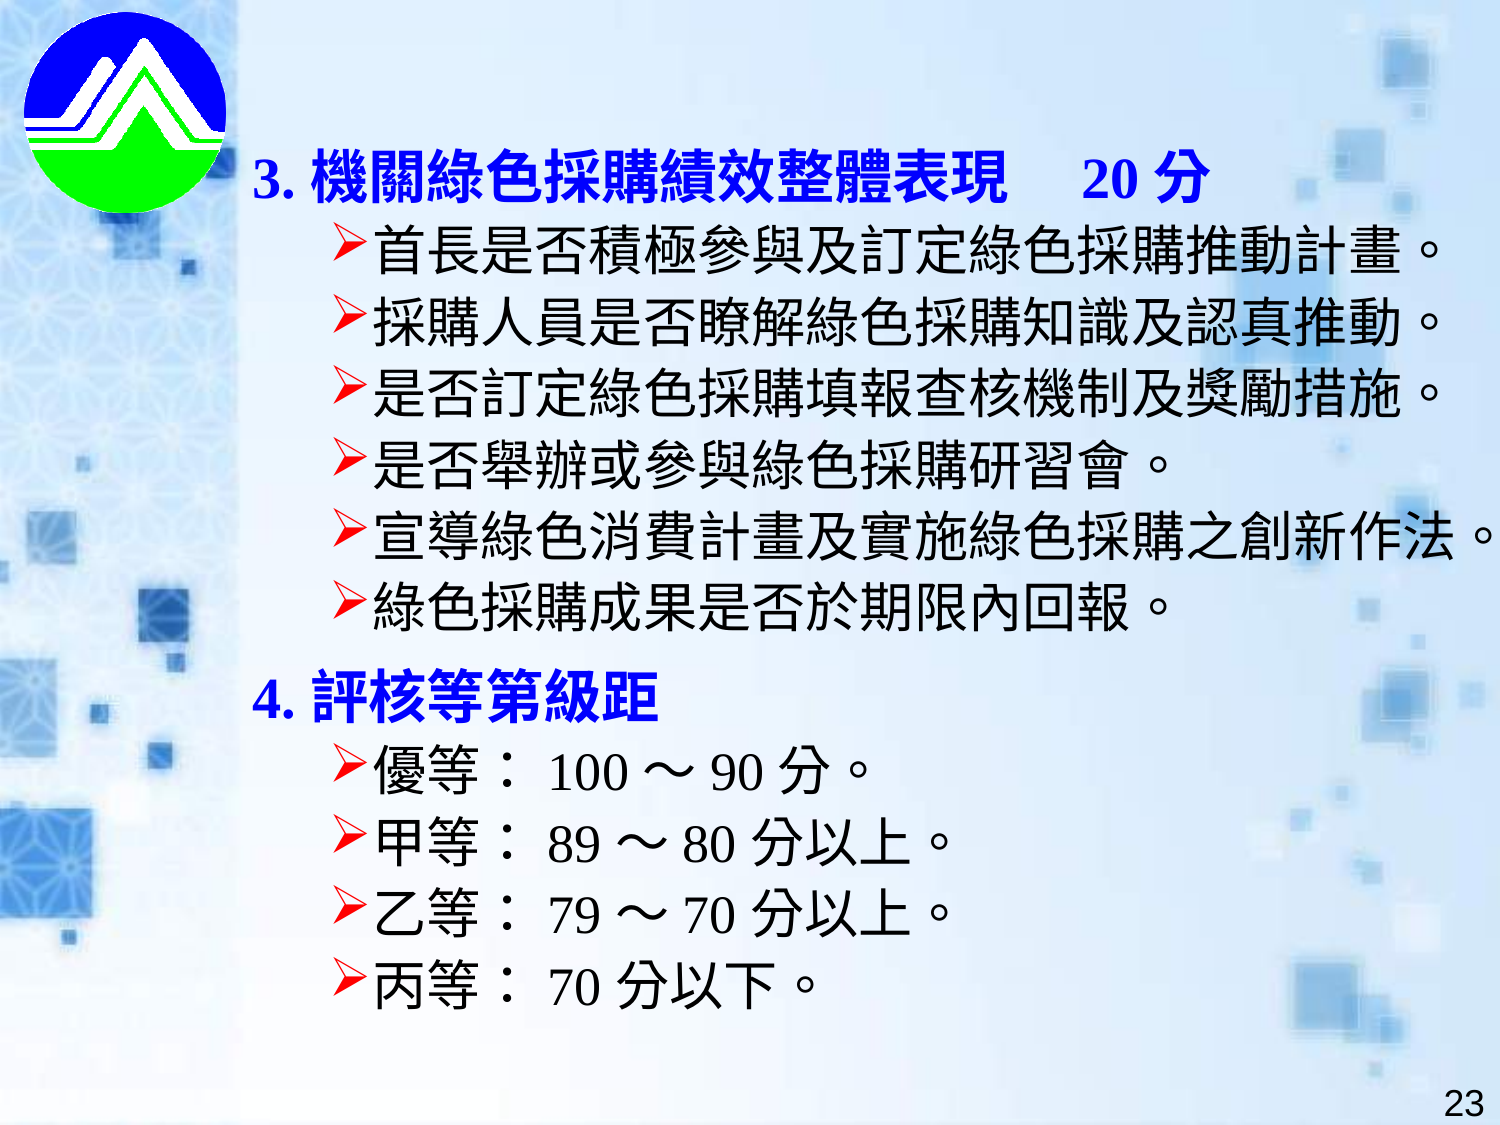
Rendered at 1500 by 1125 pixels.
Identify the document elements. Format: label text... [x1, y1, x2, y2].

text_box 3.機關綠色採購績效整體表現 20分 首長是否積極參與及訂定綠色採購推動計畫。 採購人員是否瞭解綠色採購知識及認真推動。 是否訂定綠色採購填報查核機制及獎勵措施。 是否舉辦或參與綠色採購研習會。 宣導綠色消費計畫及實施綠色採購之創新作法。 綠色採購成果是否於期限內回報。 4.評核等第級距 優等：100～90分。 甲等：89～80分以上。 乙等：79～70分以上。 丙等：70分以下。 [206, 125, 1500, 1024]
picture [0, 0, 1500, 1125]
